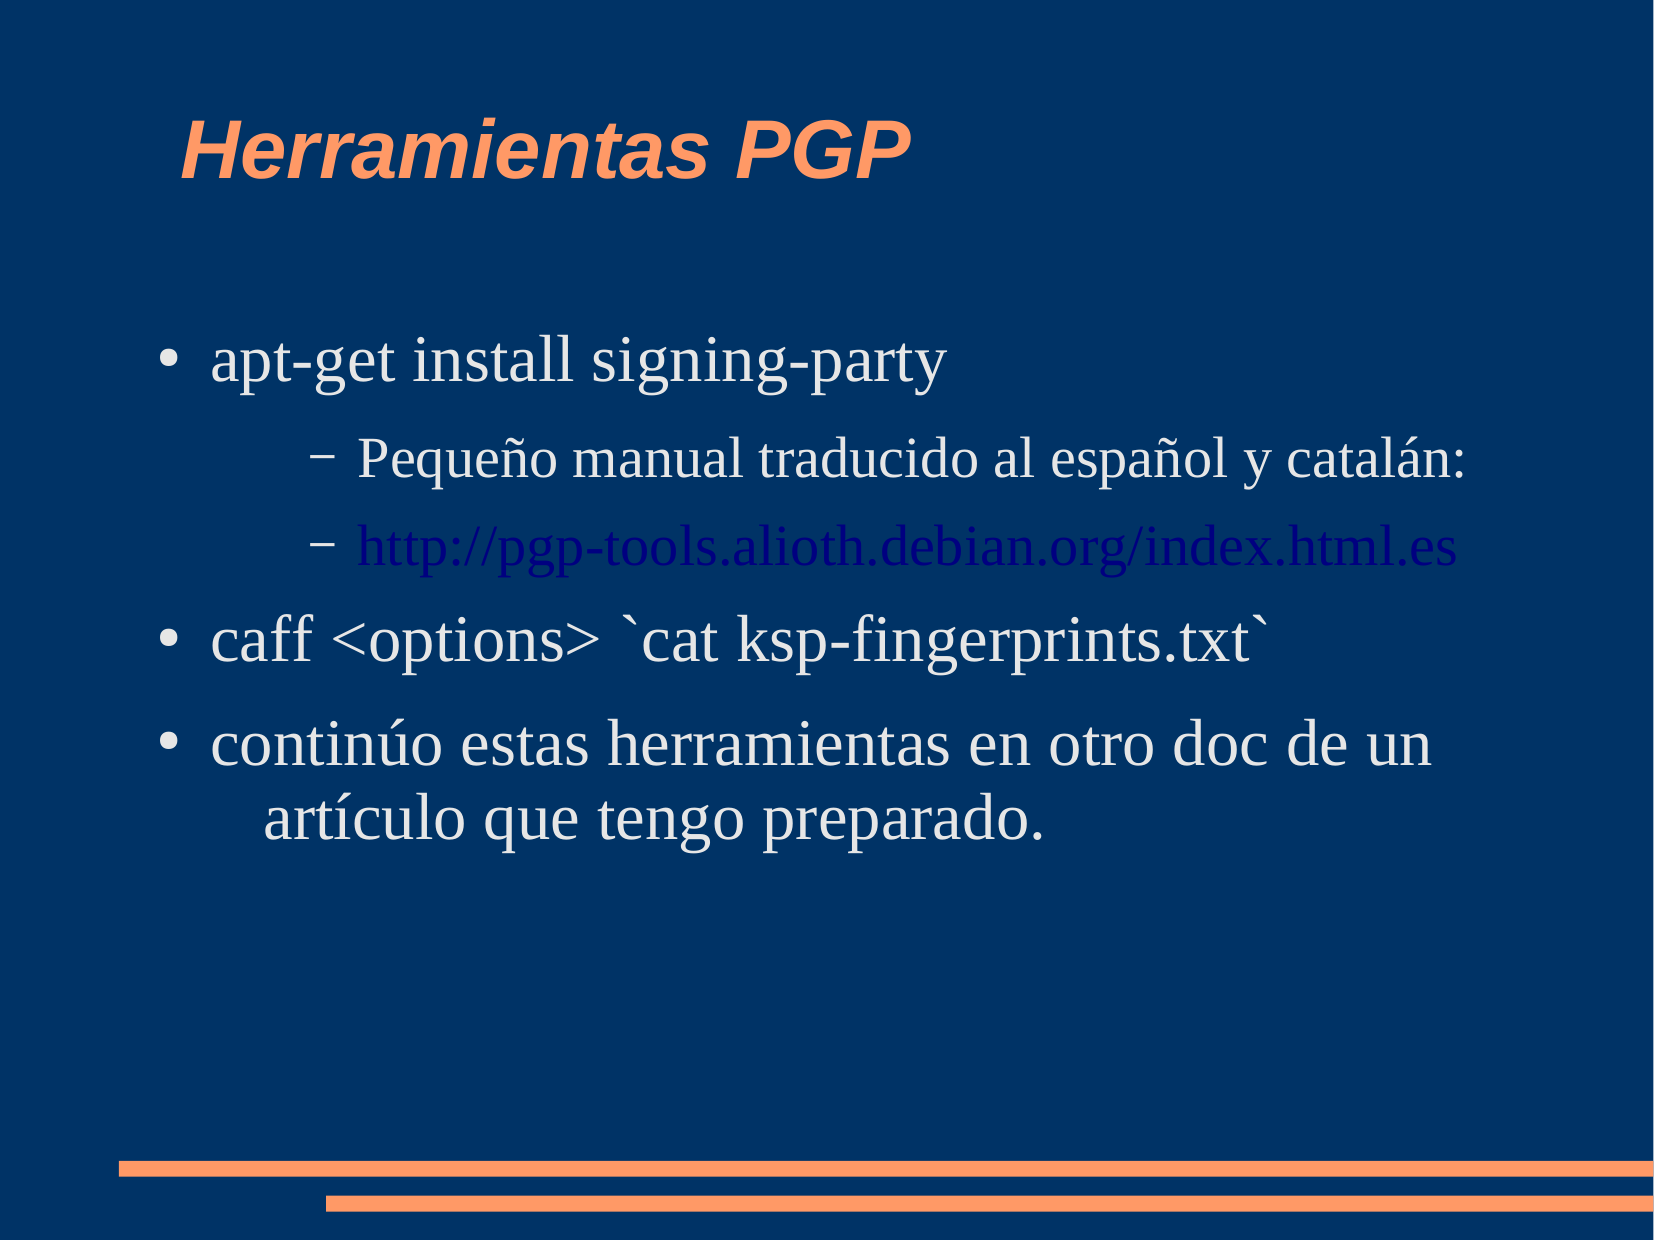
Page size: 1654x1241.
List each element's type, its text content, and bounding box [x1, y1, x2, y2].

list apt-get install signing-party Pequeño manual traducido al español y catalán: http://pgp-tools.alioth.debian.org/index.html.es caff <options> `cat ksp-fingerprints.txt` continúo estas herramientas en otro doc de un artículo que tengo preparado. [121, 322, 1561, 1132]
title Herramientas PGP [121, 46, 1534, 254]
